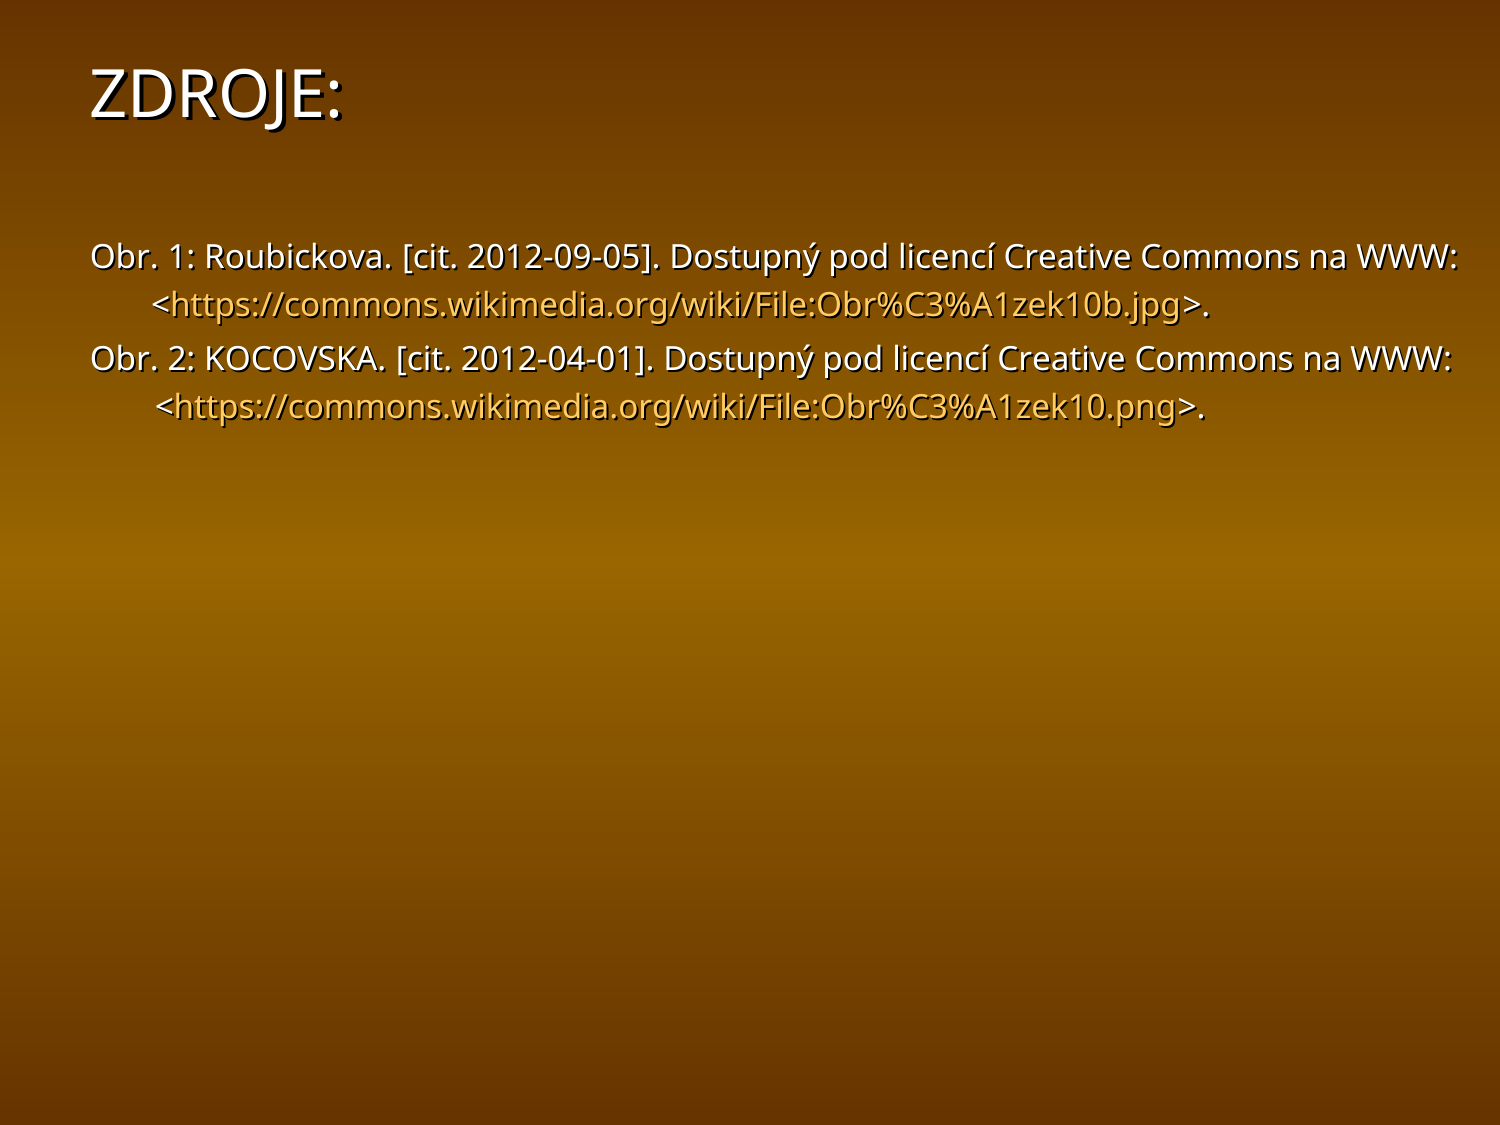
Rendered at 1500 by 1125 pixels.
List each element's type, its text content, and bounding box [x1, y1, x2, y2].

text_box ZDROJE: Obr. 1: Roubickova. [cit. 2012-09-05]. Dostupný pod licencí Creative Commons na WWW: <https://commons.wikimedia.org/wiki/File:Obr%C3%A1zek10b.jpg>. Obr. 2: KOCOVSKA. [cit. 2012-04-01]. Dostupný pod licencí Creative Commons na WWW: <https://commons.wikimedia.org/wiki/File:Obr%C3%A1zek10.png>. [75, 42, 1500, 1005]
